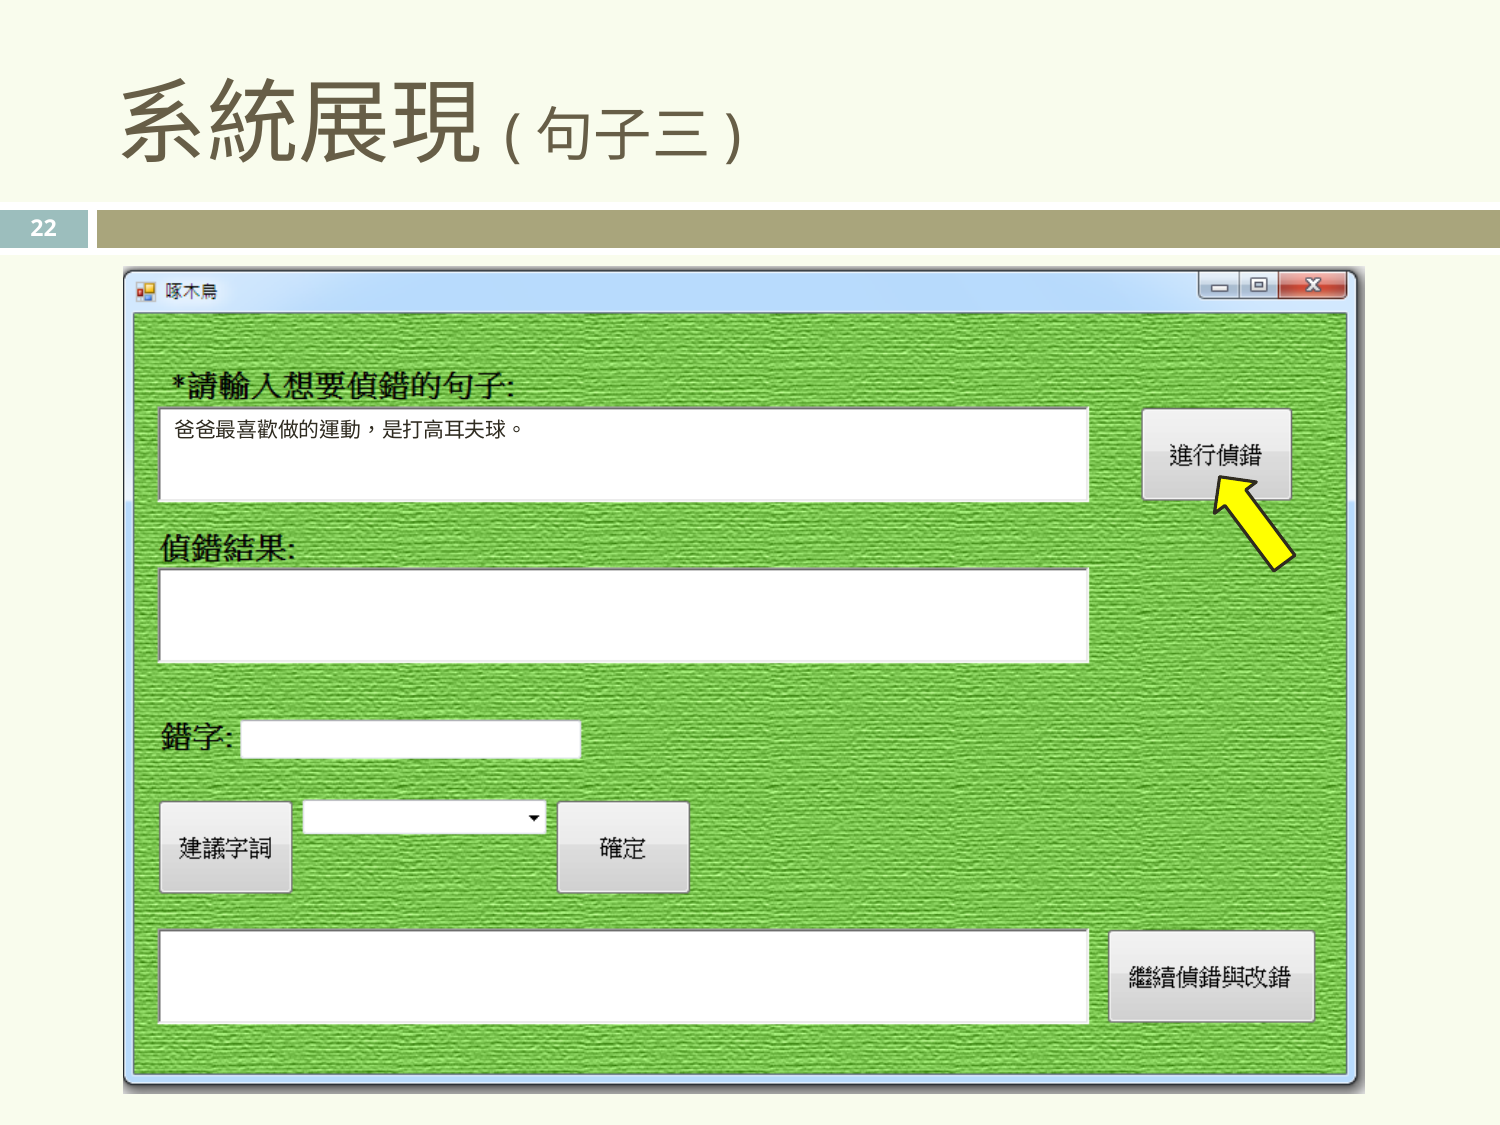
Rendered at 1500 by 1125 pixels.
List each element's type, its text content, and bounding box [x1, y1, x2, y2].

text_box [1214, 476, 1295, 571]
picture [123, 266, 1365, 1095]
text_box 22 [0, 208, 88, 249]
title 系統展現(句子三) [100, 37, 1438, 201]
text_box 爸爸最喜歡做的運動，是打高耳夫球。 [159, 409, 1093, 541]
